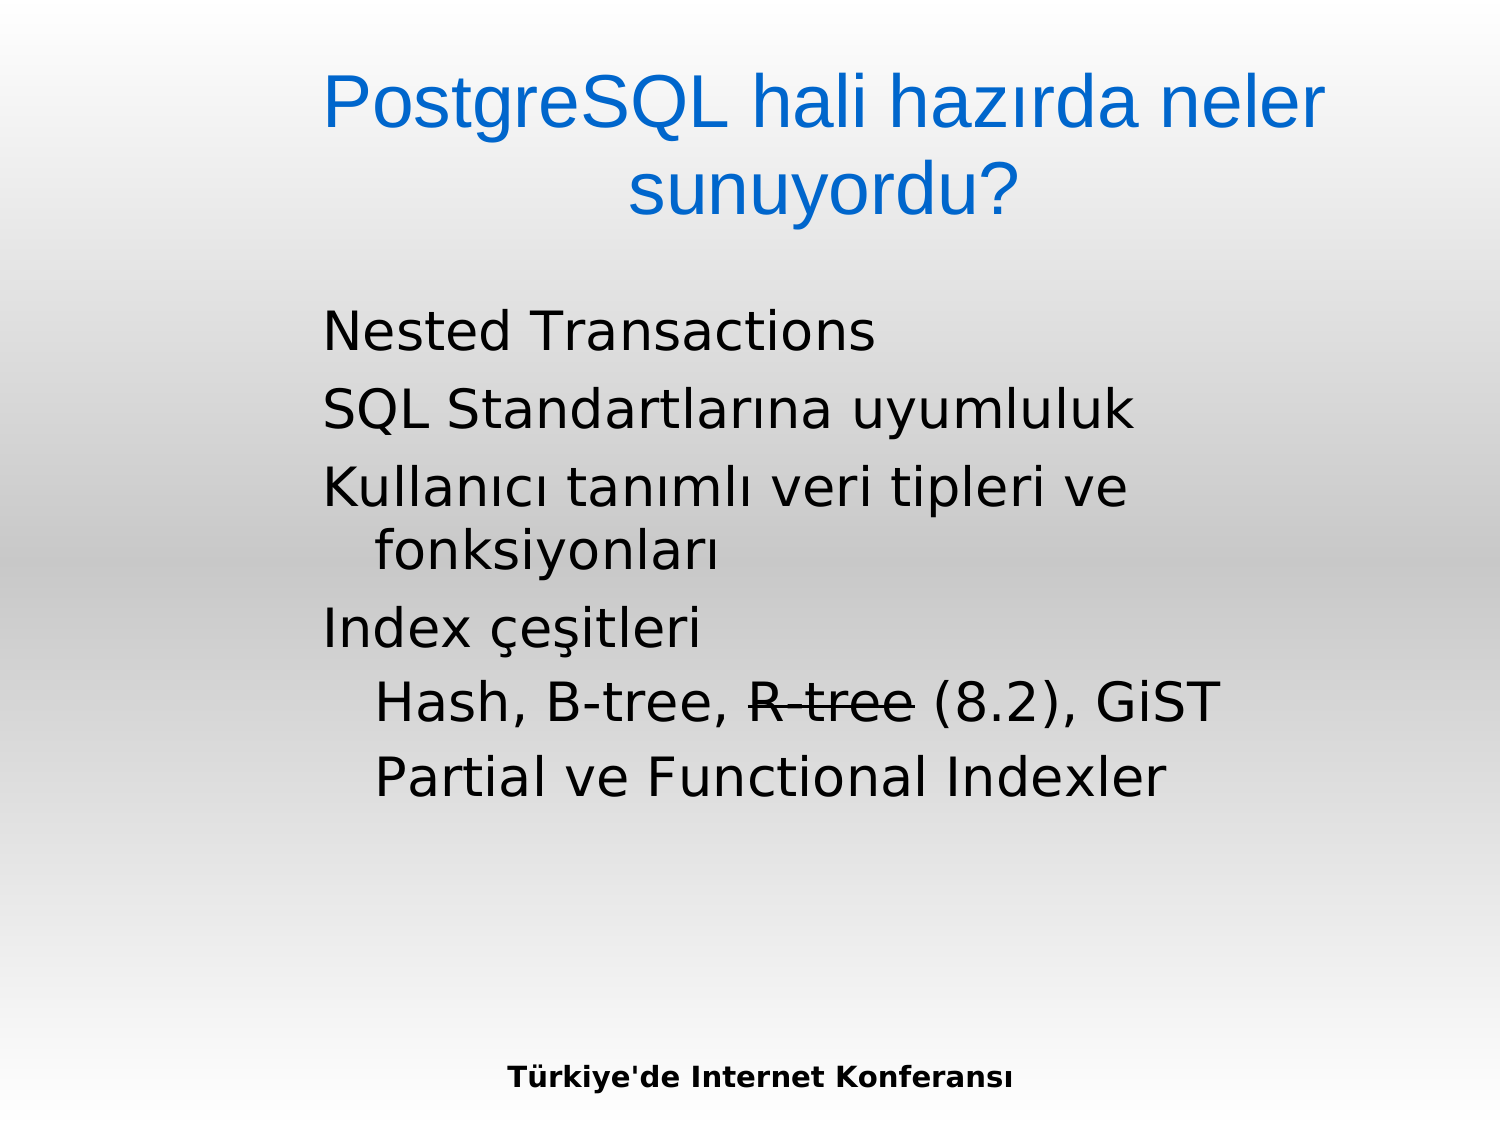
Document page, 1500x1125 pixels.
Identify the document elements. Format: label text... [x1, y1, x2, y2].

list Nested Transactions SQL Standartlarına uyumluluk Kullanıcı tanımlı veri tipleri ve fonksiyonları Index çeşitleri Hash, B-tree, R-tree (8.2), GiST Partial ve Functional Indexler [224, 299, 1425, 975]
title PostgreSQL hali hazırda neler sunuyordu? [224, 29, 1425, 257]
